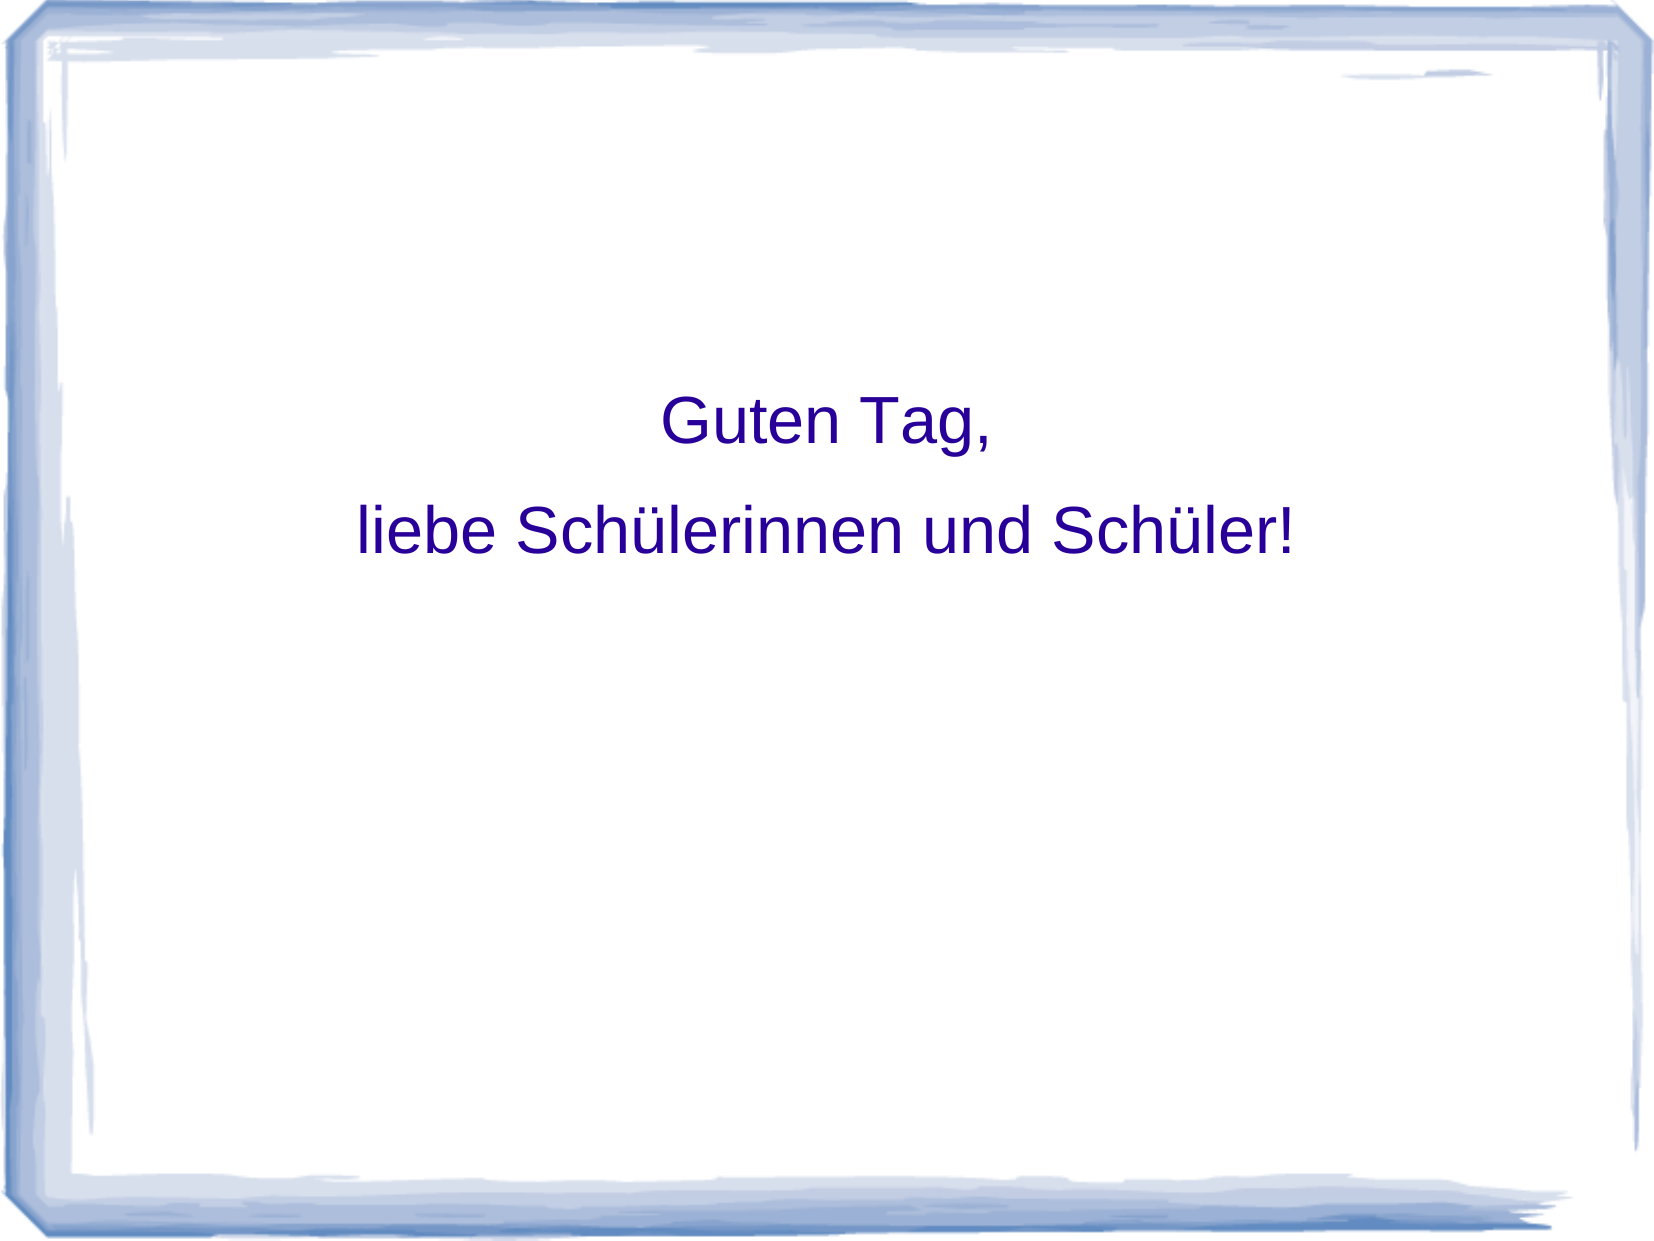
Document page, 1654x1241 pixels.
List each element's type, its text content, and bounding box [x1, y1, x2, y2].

subtitle Guten Tag, liebe Schülerinnen und Schüler! [82, 49, 1571, 1004]
